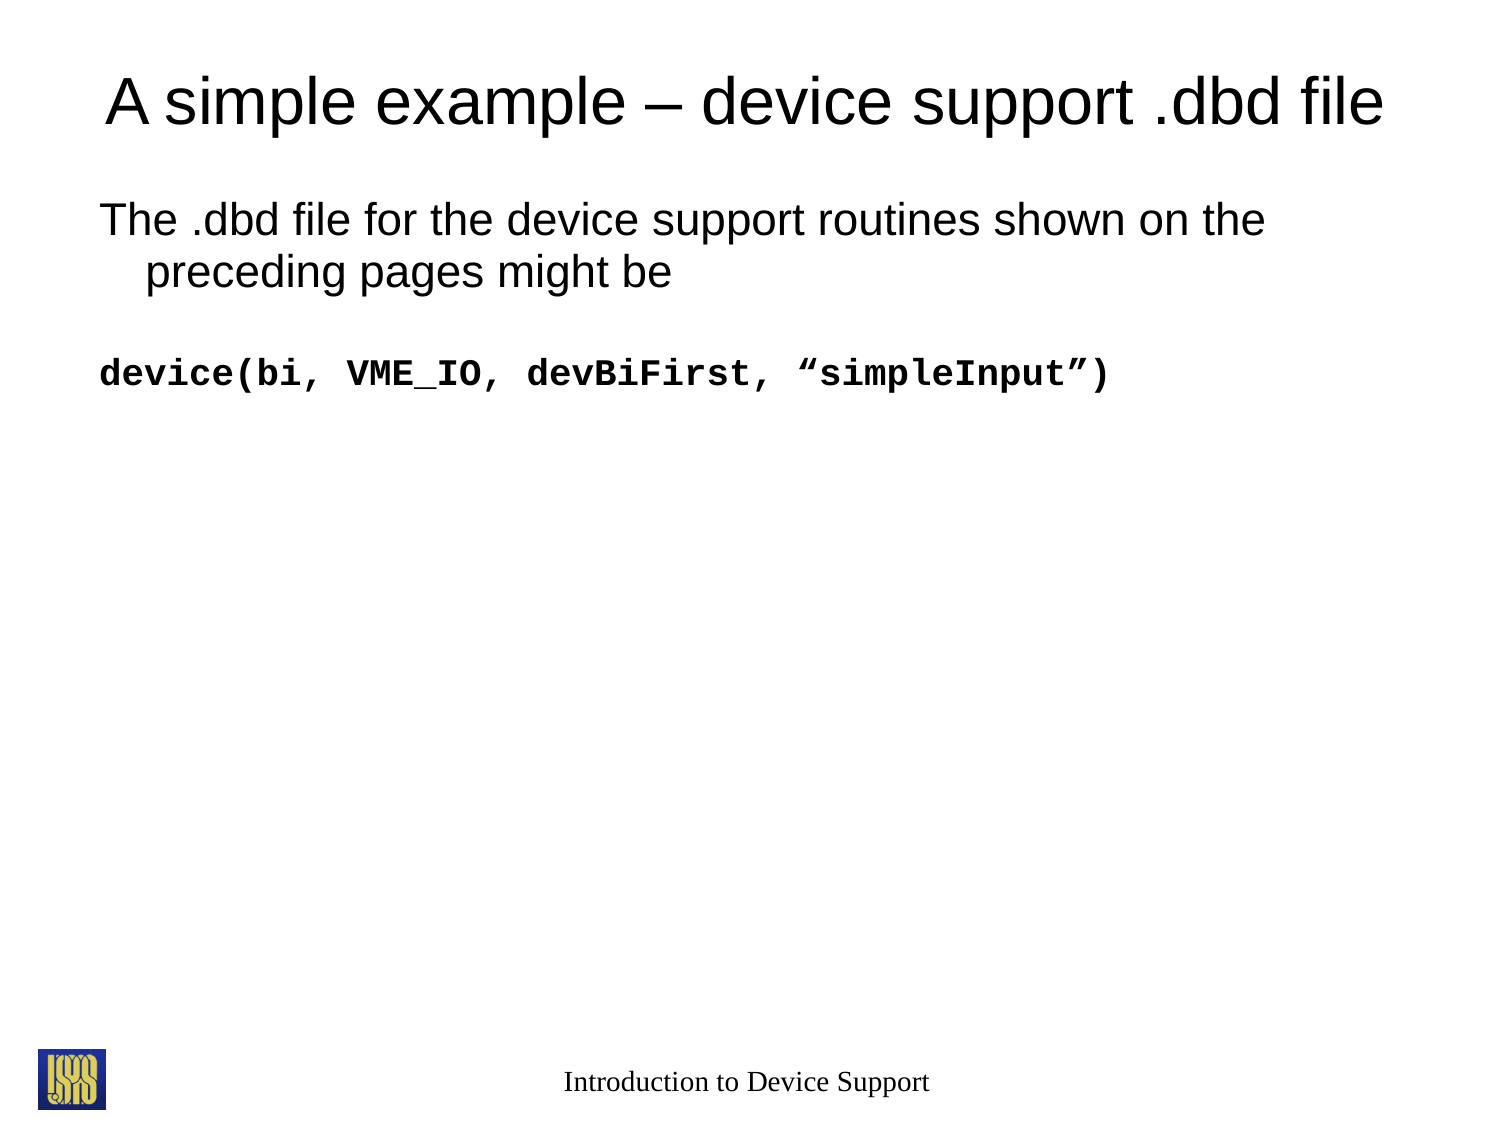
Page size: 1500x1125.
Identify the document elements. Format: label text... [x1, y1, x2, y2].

picture [38, 1049, 106, 1110]
list The .dbd file for the device support routines shown on the preceding pages might be device(bi, VME_IO, devBiFirst, “simpleInput”) [84, 185, 1429, 403]
title A simple example – device support .dbd file [55, 57, 1456, 146]
